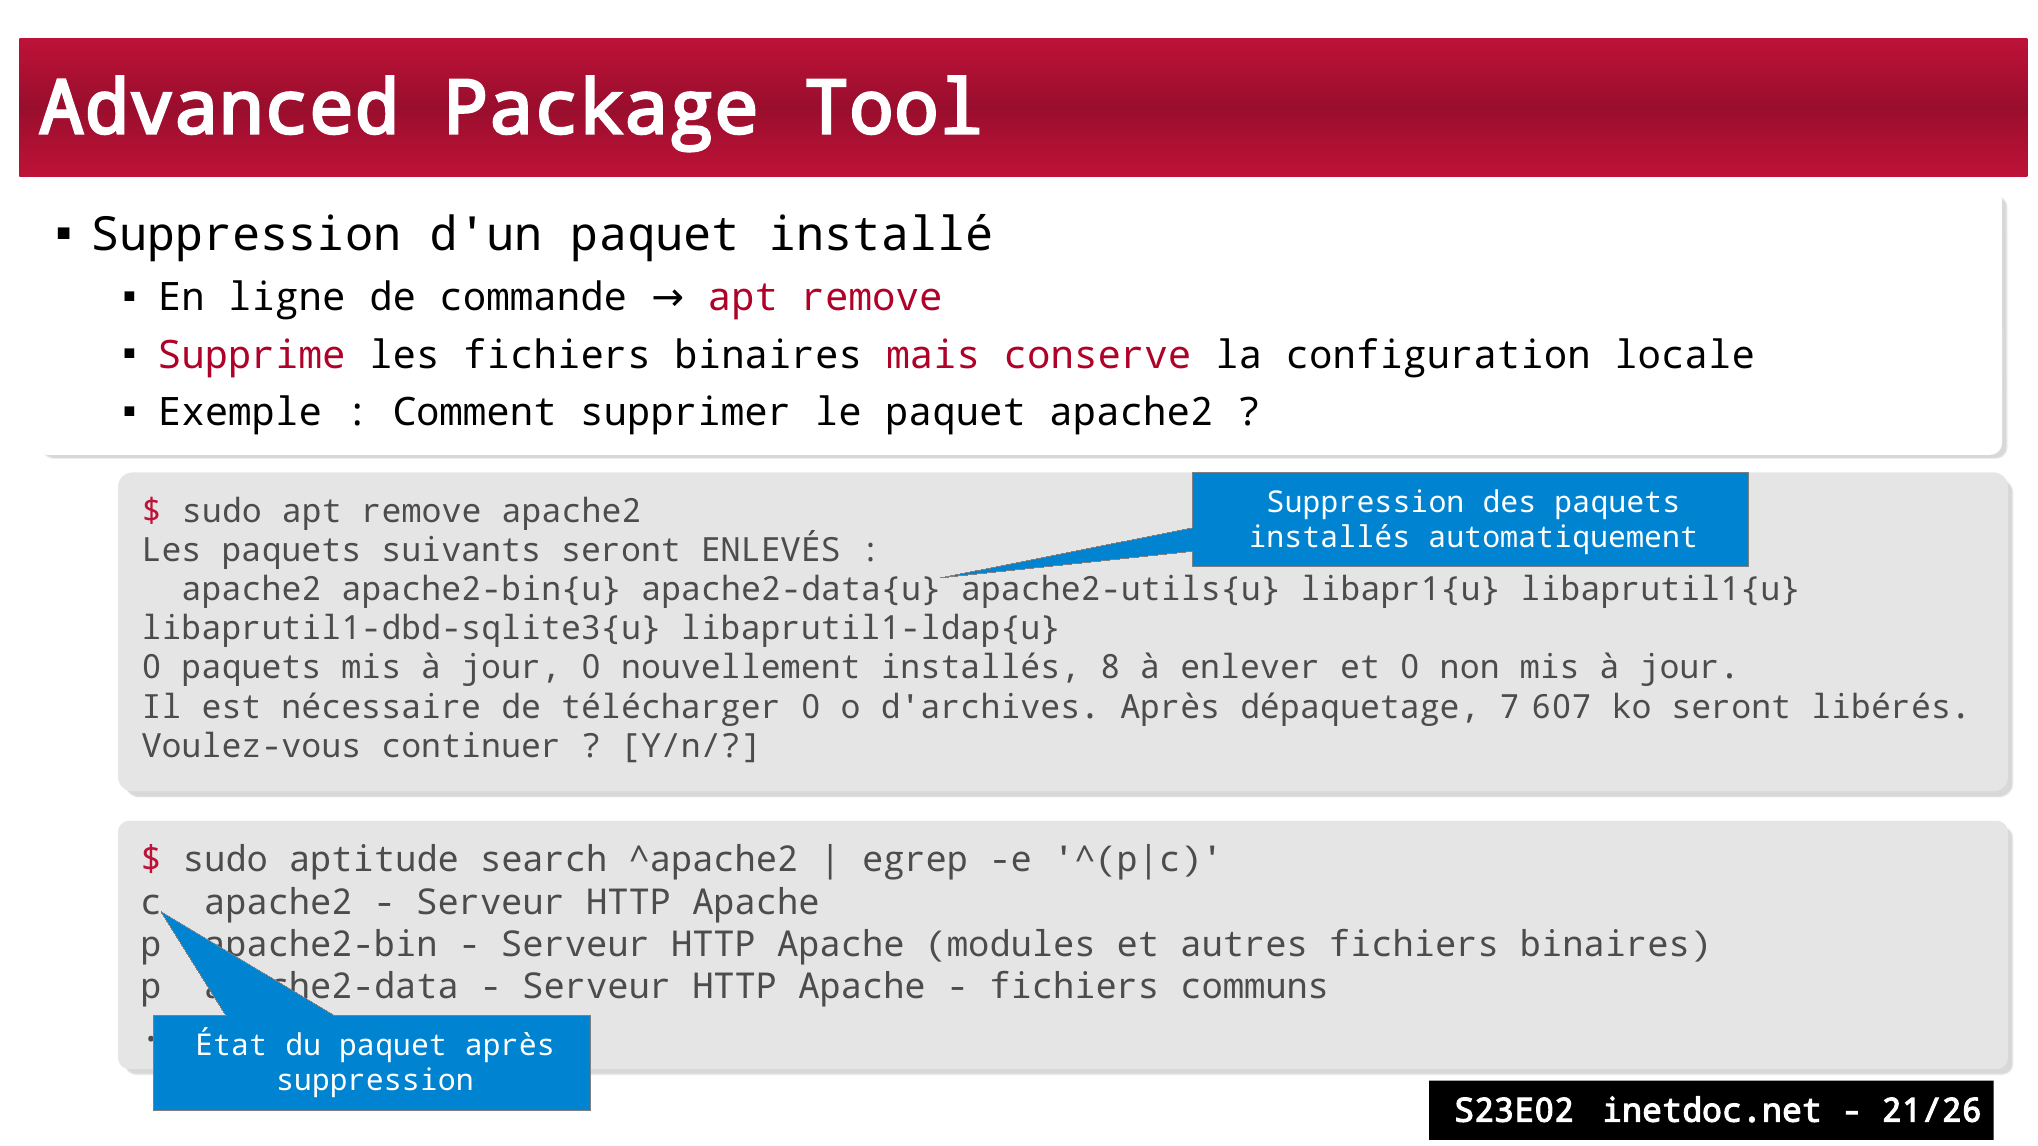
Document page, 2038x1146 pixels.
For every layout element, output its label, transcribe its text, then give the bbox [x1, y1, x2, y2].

text_box Suppression des paquets installés automatiquement [940, 472, 1749, 578]
text_box $ sudo apt remove apache2 Les paquets suivants seront ENLEVÉS : apache2 apache2-bin{u} apache2-data{u} apache2-utils{u} libapr1{u} libaprutil1{u} libaprutil1-dbd-sqlite3{u} libaprutil1-ldap{u} 0 paquets mis à jour, 0 nouvellement installés, 8 à enlever et 0 non mis à jour. Il est nécessaire de télécharger 0 o d'archives. Après dépaquetage, 7 607 ko seront libérés. Voulez-vous continuer ? [Y/n/?] [118, 472, 2008, 792]
text_box S23E02 inetdoc.net - <numéro>/26 [1429, 1080, 1994, 1140]
text_box Suppression d'un paquet installé En ligne de commande → apt remove Supprime les fichiers binaires mais conserve la configuration locale Exemple : Comment supprimer le paquet apache2 ? [35, 188, 2003, 455]
text_box $ sudo aptitude search ^apache2 | egrep -e '^(p|c)' c apache2 - Serveur HTTP Apache p apache2-bin - Serveur HTTP Apache (modules et autres fichiers binaires) p apache2-data - Serveur HTTP Apache - fichiers communs ... [118, 820, 2008, 1069]
text_box État du paquet après suppression [153, 911, 591, 1111]
text_box Advanced Package Tool [19, 38, 2028, 177]
